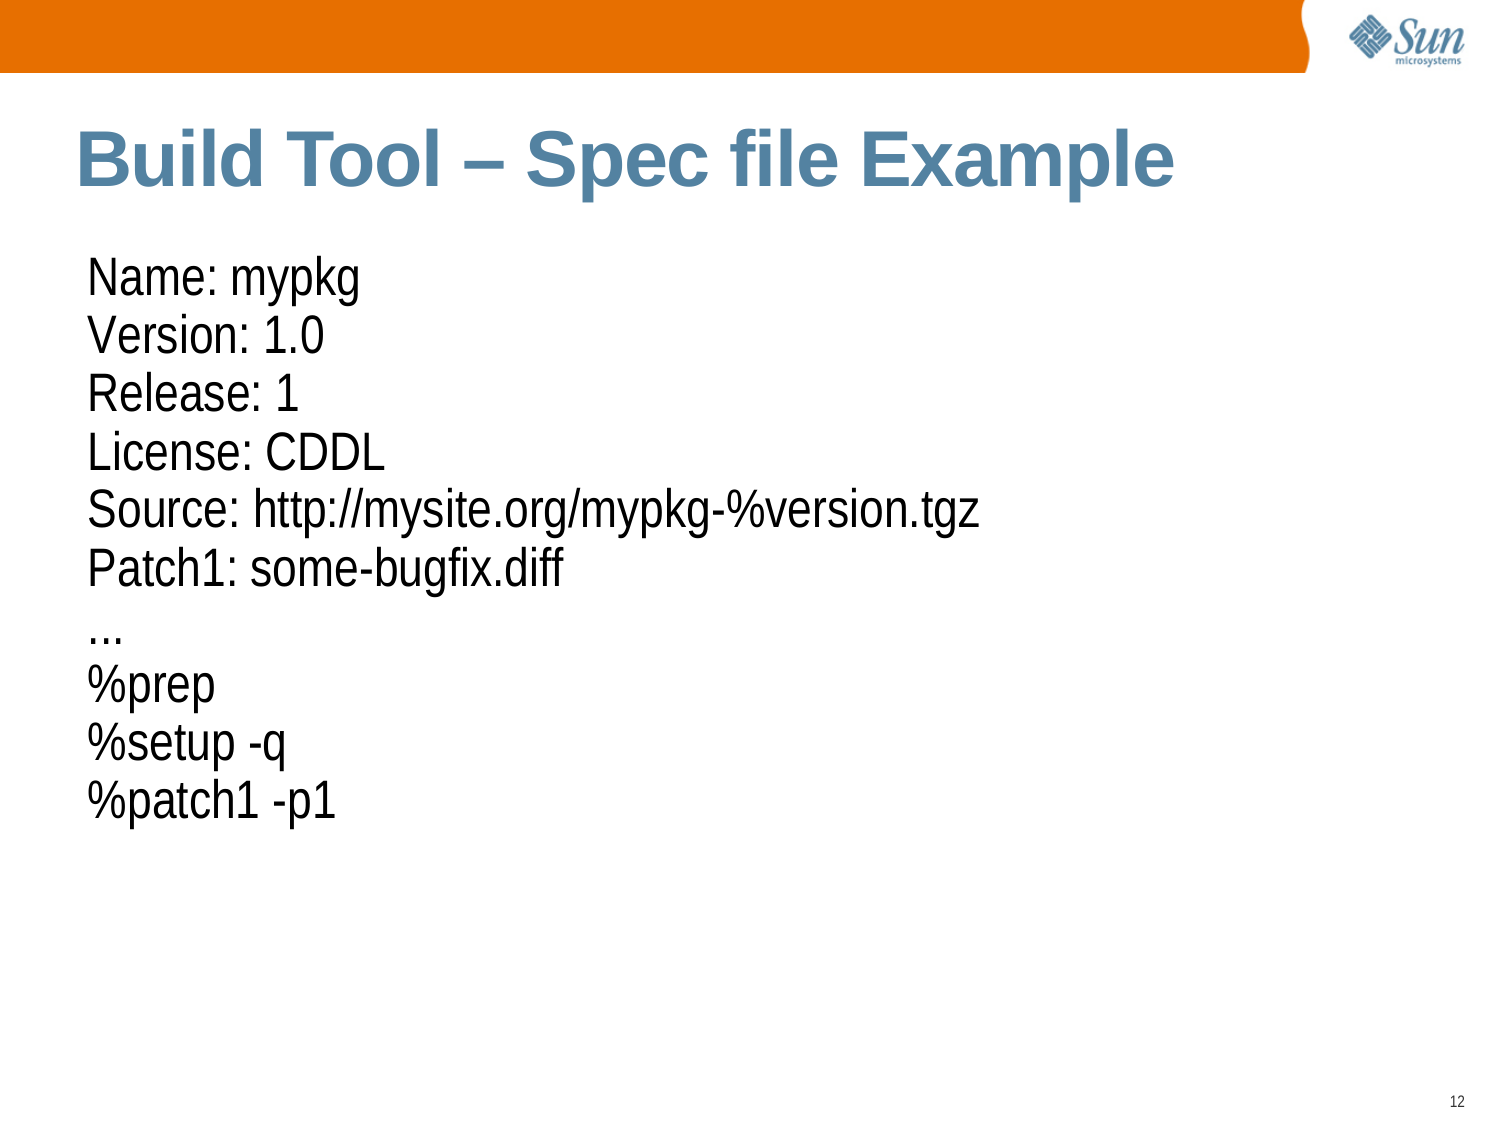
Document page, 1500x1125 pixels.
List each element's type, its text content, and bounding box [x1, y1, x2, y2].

list Name: mypkg Version: 1.0 Release: 1 License: CDDL Source: http://mysite.org/mypkg-%version.tgz Patch1: some-bugfix.diff ... %prep %setup -q %patch1 -p1 [87, 270, 1425, 1053]
picture [0, 0, 1500, 73]
title Build Tool – Spec file Example [75, 123, 1437, 227]
